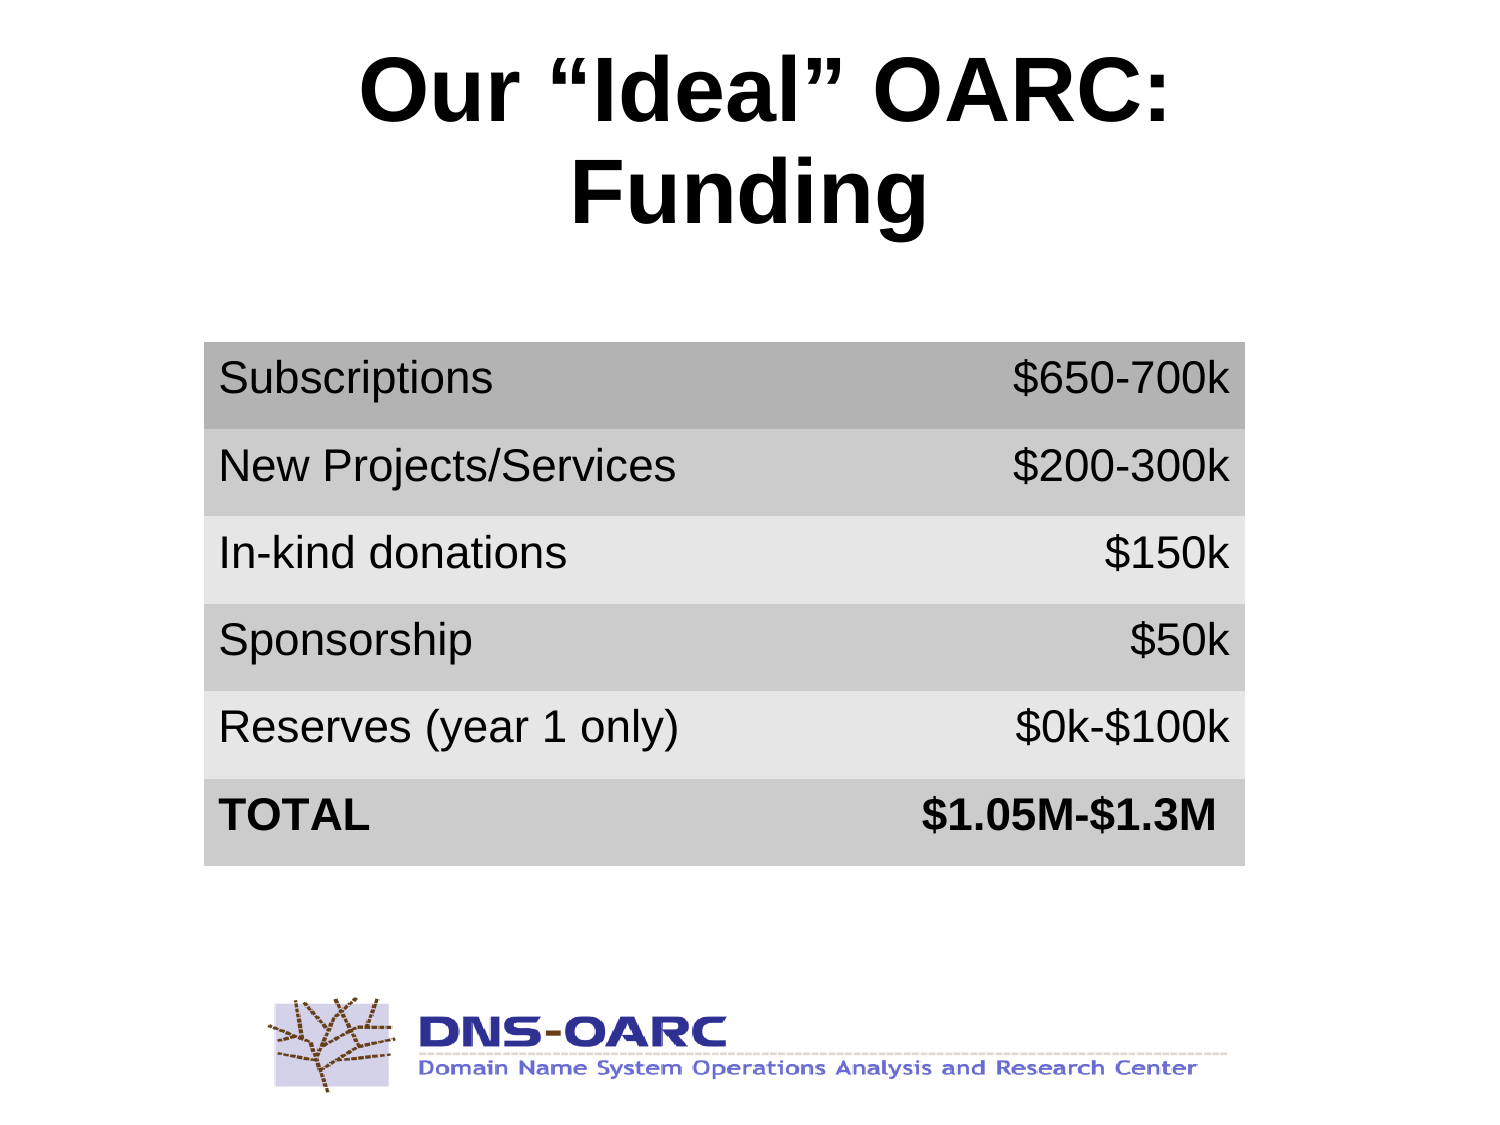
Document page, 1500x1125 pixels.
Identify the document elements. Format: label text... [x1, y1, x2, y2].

table_cell $1.05M-$1.3M [724, 779, 1245, 866]
table_cell In-kind donations [204, 516, 724, 604]
picture [214, 991, 1259, 1099]
title Our “Ideal” OARC: Funding [75, 33, 1426, 245]
table_cell $0k-$100k [724, 691, 1245, 779]
table_header $650-700k [724, 342, 1245, 429]
table_cell Sponsorship [204, 604, 724, 691]
table_cell TOTAL [204, 779, 724, 866]
table_cell $50k [724, 604, 1245, 691]
table_cell $200-300k [724, 429, 1245, 516]
table_cell $150k [724, 516, 1245, 604]
table_cell New Projects/Services [204, 429, 724, 516]
table_cell Reserves (year 1 only) [204, 691, 724, 779]
table_header Subscriptions [204, 342, 724, 429]
